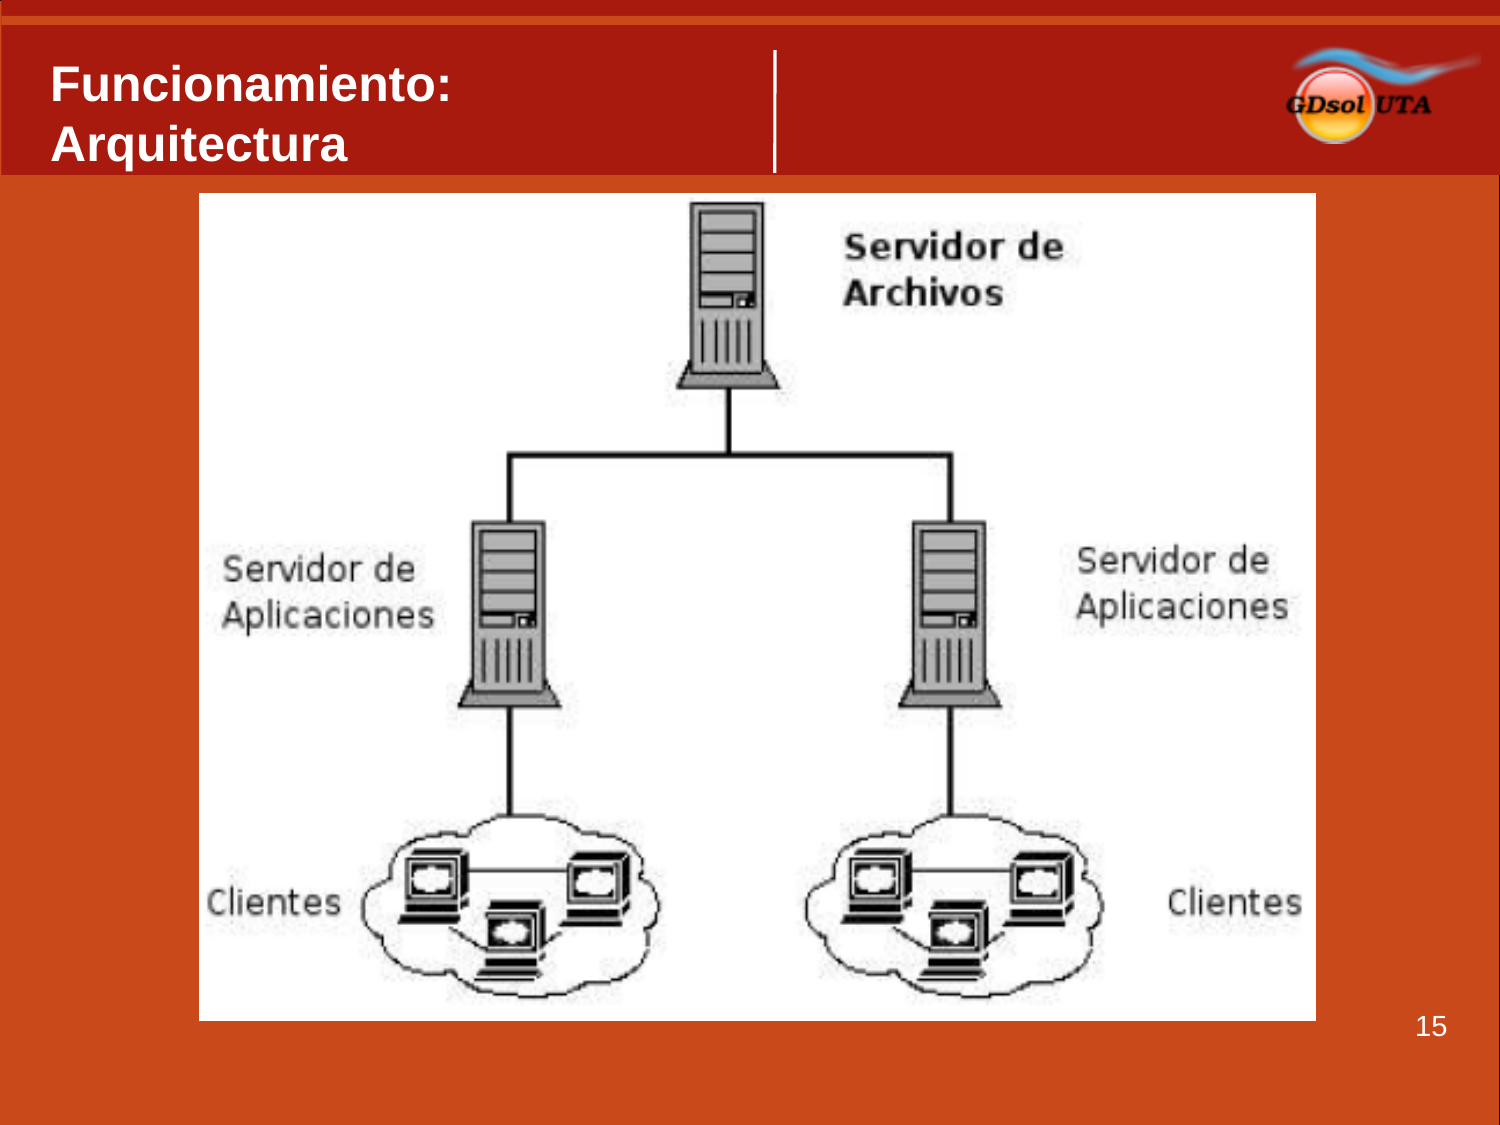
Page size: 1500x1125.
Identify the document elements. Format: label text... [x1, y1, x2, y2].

title Funcionamiento: Arquitectura [50, 53, 751, 172]
picture [199, 193, 1316, 1021]
picture [1285, 45, 1481, 144]
